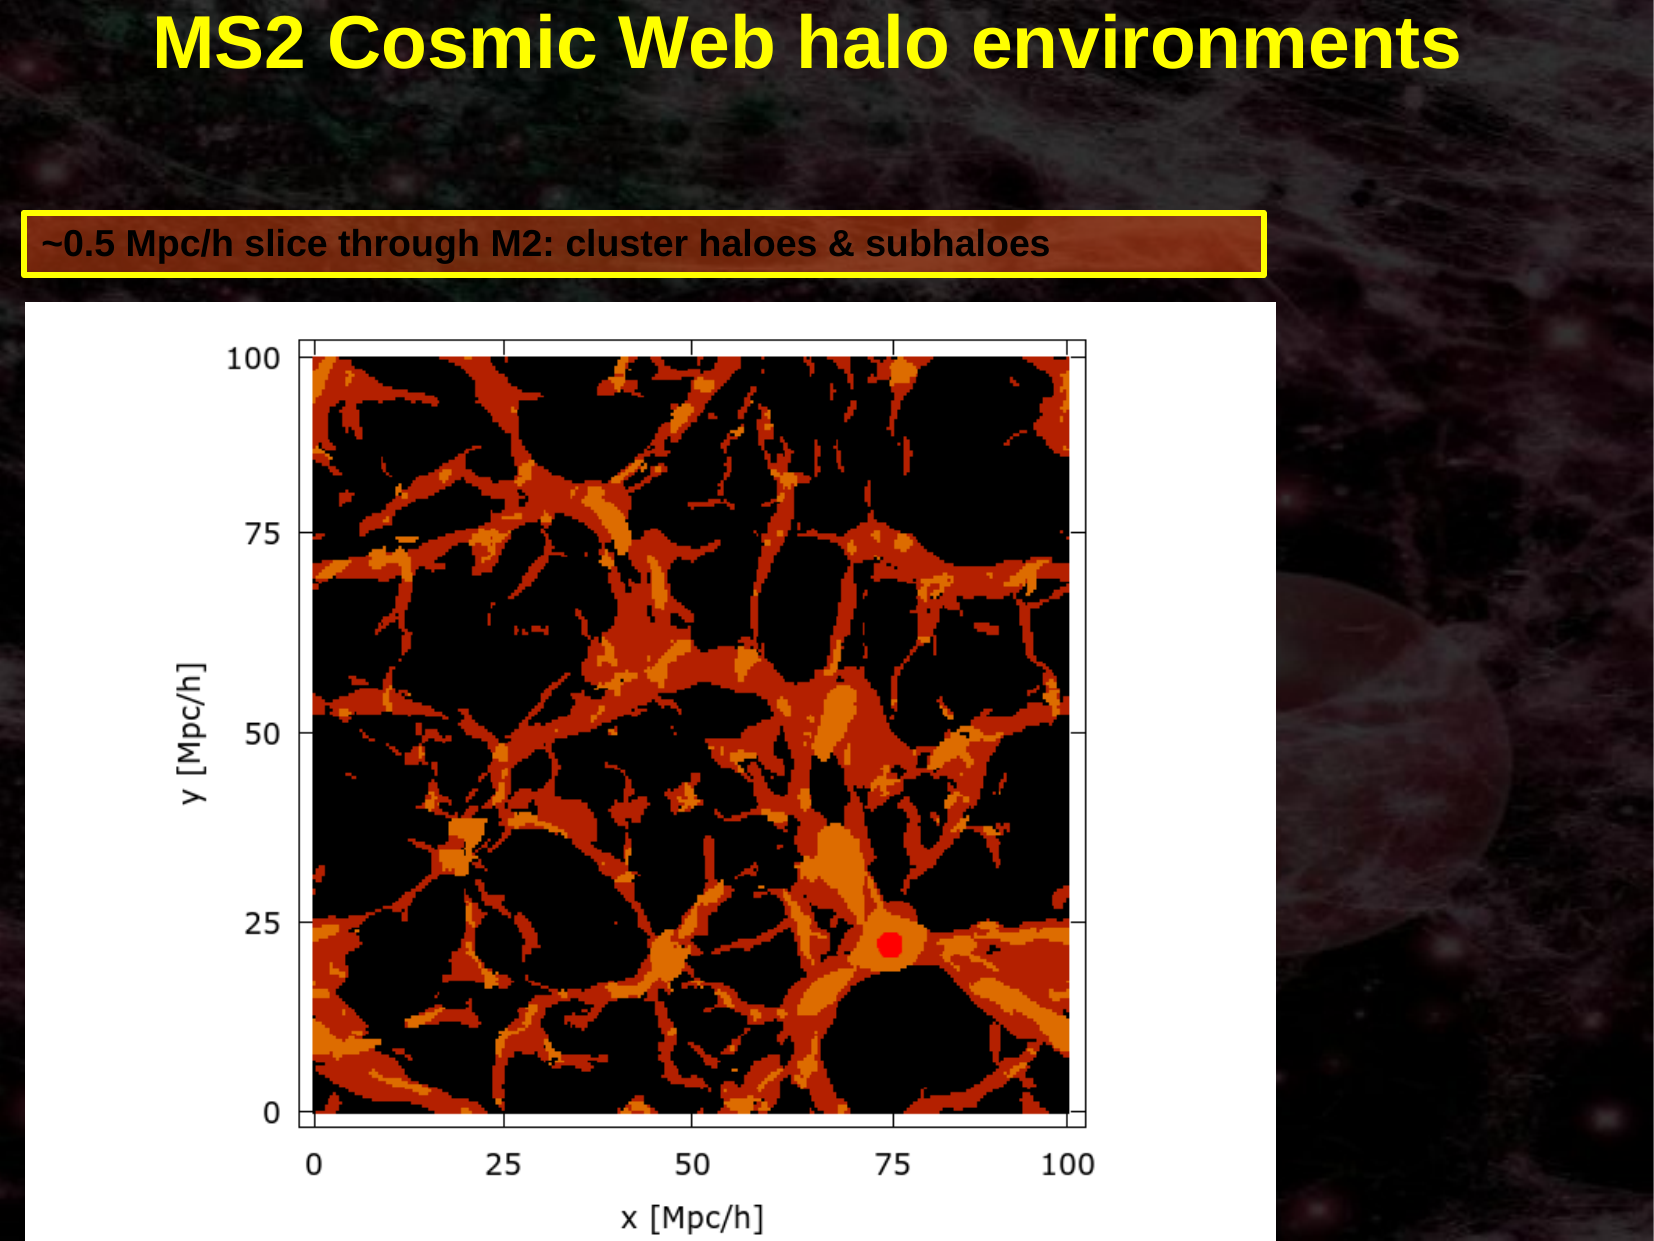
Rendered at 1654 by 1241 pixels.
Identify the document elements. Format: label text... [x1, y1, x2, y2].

text_box ~0.5 Mpc/h slice through M2: cluster haloes & subhaloes [23, 212, 1264, 276]
picture [0, 0, 1654, 1241]
title MS2 Cosmic Web halo environments [118, 0, 1498, 85]
